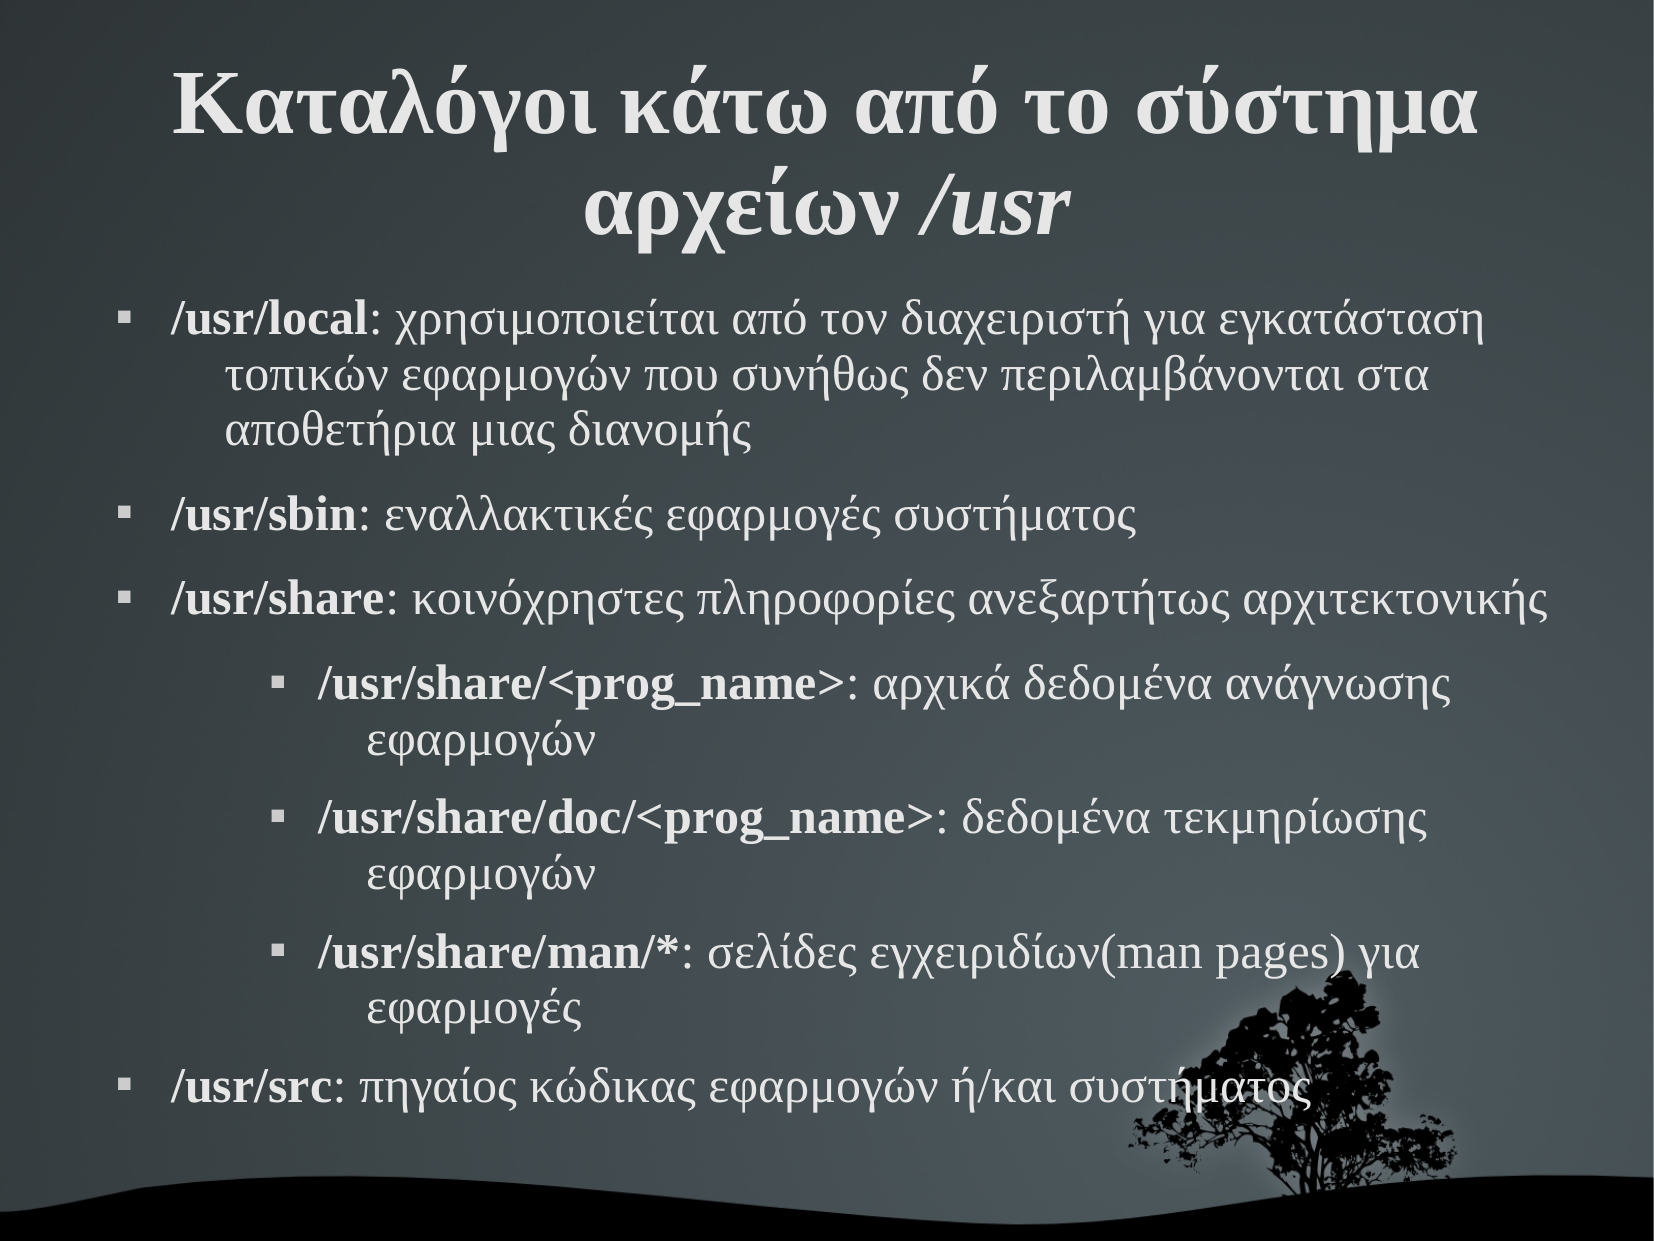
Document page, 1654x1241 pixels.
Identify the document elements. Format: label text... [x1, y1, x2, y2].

list /usr/local: χρησιμοποιείται από τον διαχειριστή για εγκατάσταση τοπικών εφαρμογών που συνήθως δεν περιλαμβάνονται στα αποθετήρια μιας διανομής /usr/sbin: εναλλακτικές εφαρμογές συστήματος /usr/share: κοινόχρηστες πληροφορίες ανεξαρτήτως αρχιτεκτονικής /usr/share/<prog_name>: αρχικά δεδομένα ανάγνωσης εφαρμογών /usr/share/doc/<prog_name>: δεδομένα τεκμηρίωσης εφαρμογών /usr/share/man/*: σελίδες εγχειριδίων(man pages) για εφαρμογές /usr/src: πηγαίος κώδικας εφαρμογών ή/και συστήματος [82, 290, 1571, 1209]
picture [0, 0, 1654, 1241]
title Καταλόγοι κάτω από το σύστημα αρχείων /usr [82, 33, 1572, 274]
